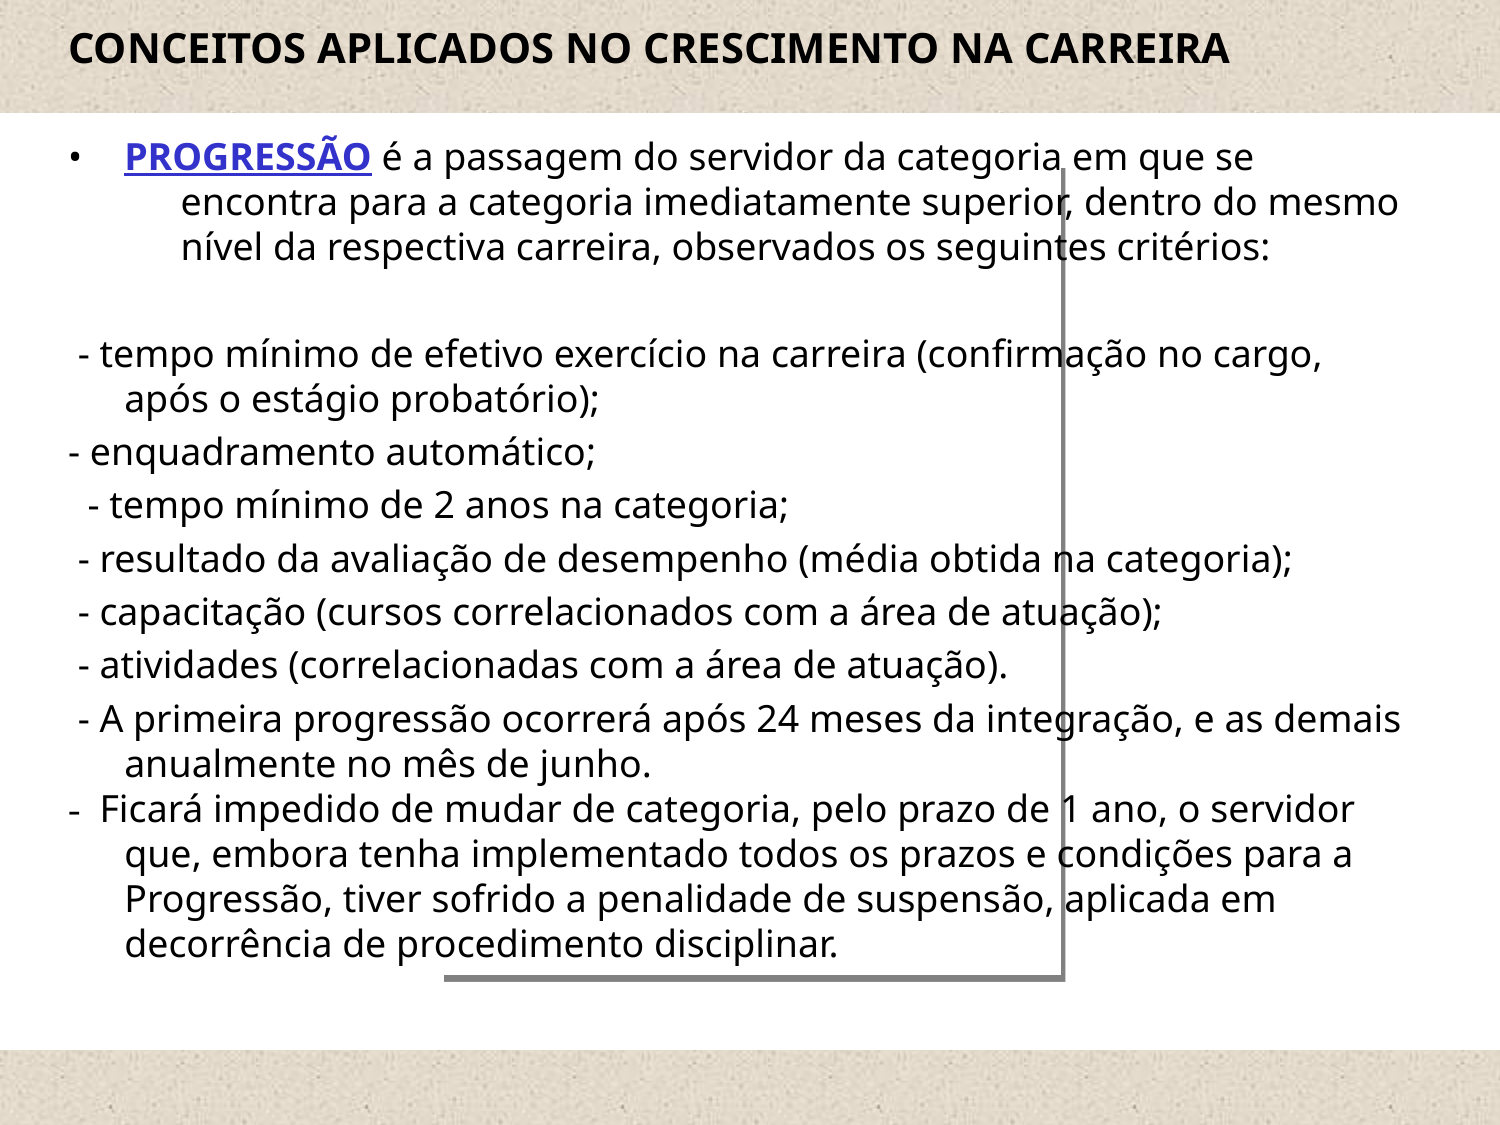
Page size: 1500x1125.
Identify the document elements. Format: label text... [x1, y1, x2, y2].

text_box [0, 1050, 1500, 1125]
text_box CONCEITOS APLICADOS NO CRESCIMENTO NA CARREIRA [53, 14, 1459, 80]
text_box [0, 0, 1500, 112]
text_box PROGRESSÃO é a passagem do servidor da categoria em que se encontra para a categoria imediatamente superior, dentro do mesmo nível da respectiva carreira, observados os seguintes critérios: - tempo mínimo de efetivo exercício na carreira (confirmação no cargo, após o estágio probatório); - enquadramento automático; - tempo mínimo de 2 anos na categoria; - resultado da avaliação de desempenho (média obtida na categoria); - capacitação (cursos correlacionados com a área de atuação); - atividades (correlacionadas com a área de atuação). - A primeira progressão ocorrerá após 24 meses da integração, e as demais anualmente no mês de junho. - Ficará impedido de mudar de categoria, pelo prazo de 1 ano, o servidor que, embora tenha implementado todos os prazos e condições para a Progressão, tiver sofrido a penalidade de suspensão, aplicada em decorrência de procedimento disciplinar. [53, 125, 1423, 1050]
